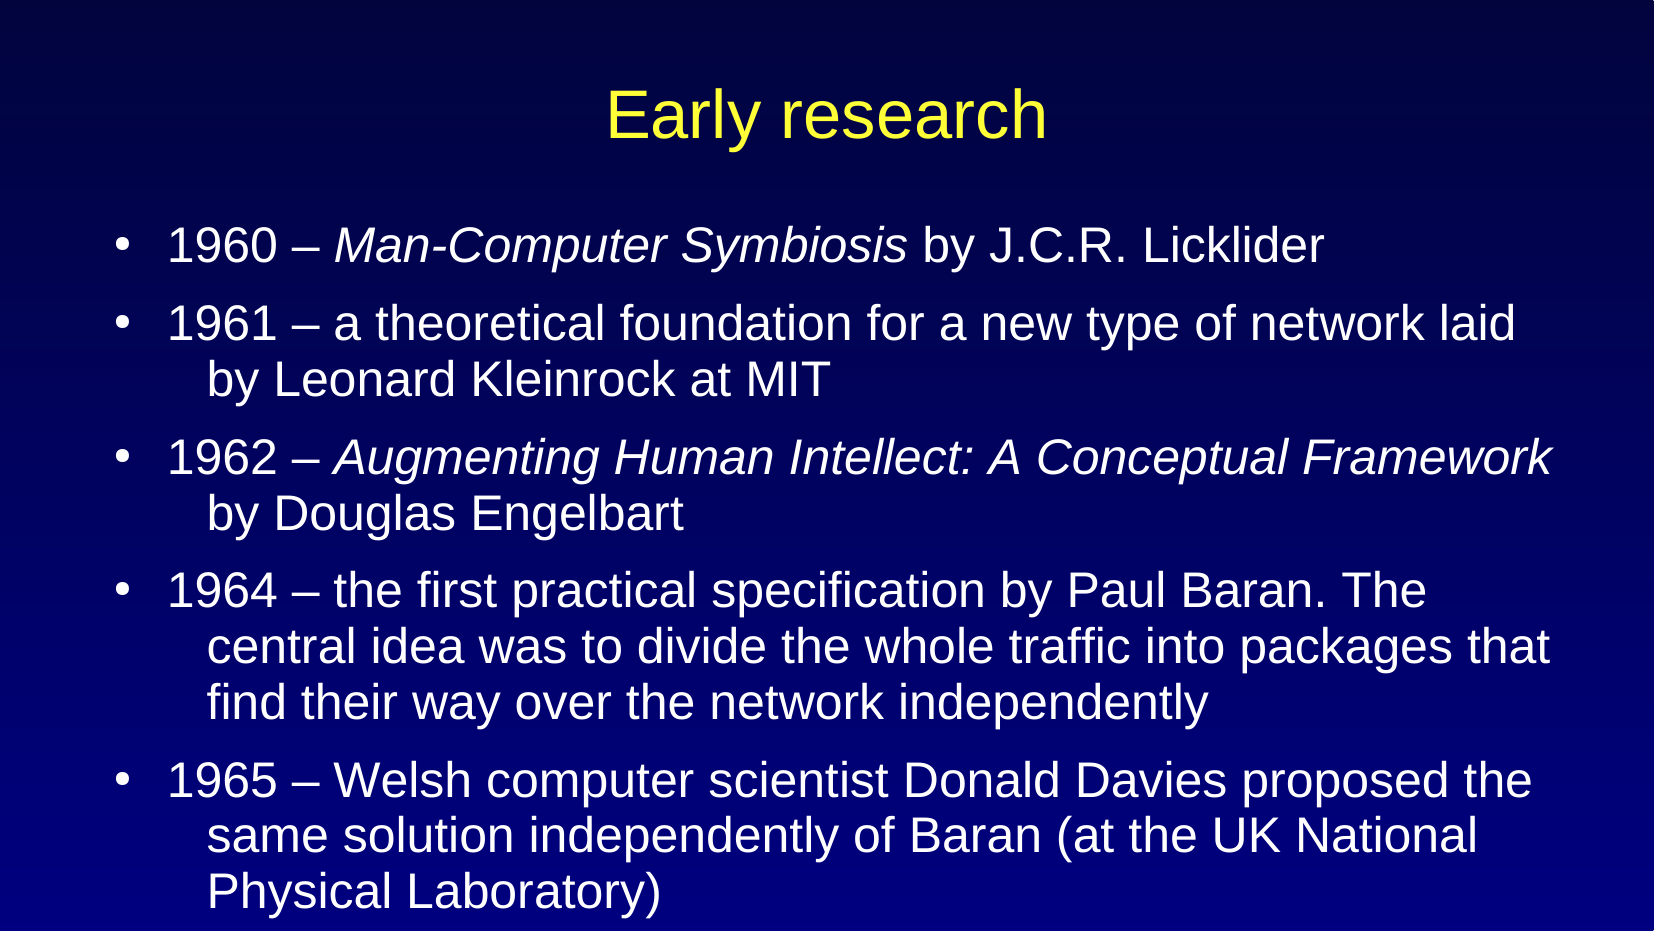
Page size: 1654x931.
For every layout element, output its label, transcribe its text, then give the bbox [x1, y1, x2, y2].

title Early research [82, 37, 1571, 193]
list 1960 – Man-Computer Symbiosis by J.C.R. Licklider 1961 – a theoretical foundation for a new type of network laid by Leonard Kleinrock at MIT 1962 – Augmenting Human Intellect: A Conceptual Framework by Douglas Engelbart 1964 – the first practical specification by Paul Baran. The central idea was to divide the whole traffic into packages that find their way over the network independently 1965 – Welsh computer scientist Donald Davies proposed the same solution independently of Baran (at the UK National Physical Laboratory) [82, 217, 1571, 920]
